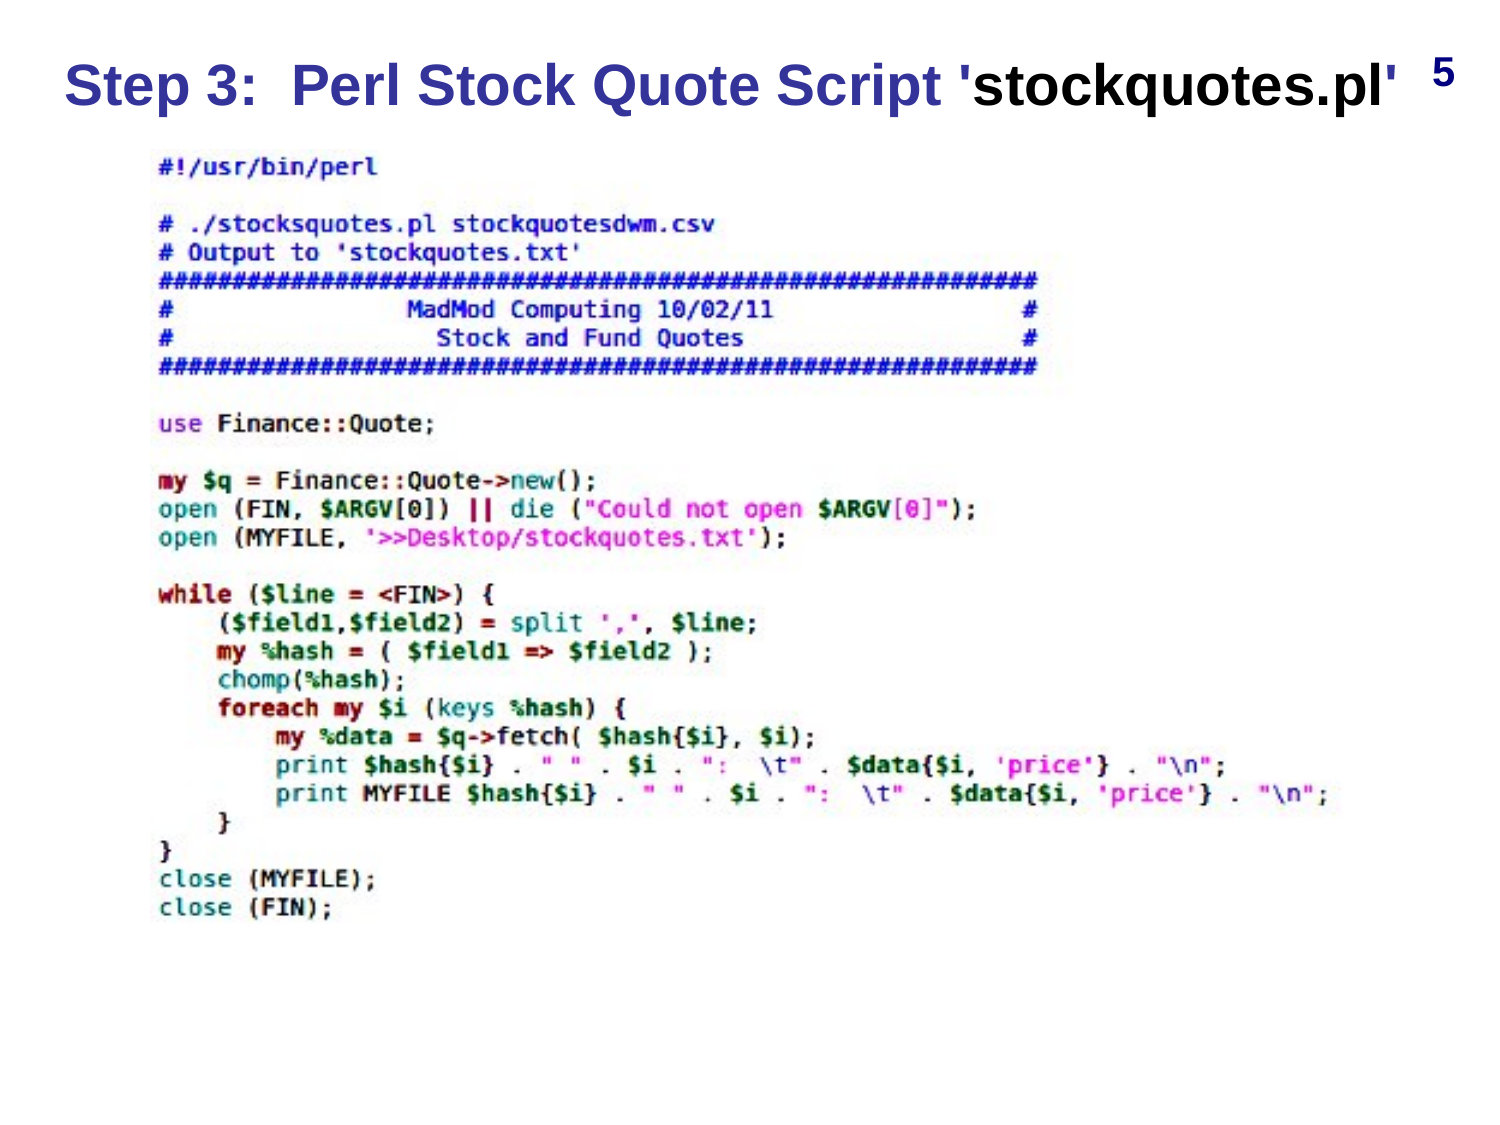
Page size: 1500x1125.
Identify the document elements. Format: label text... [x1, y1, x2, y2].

picture [150, 149, 1351, 938]
title Step 3: Perl Stock Quote Script 'stockquotes.pl' [37, 44, 1426, 126]
text_box 5 [1387, 37, 1500, 103]
